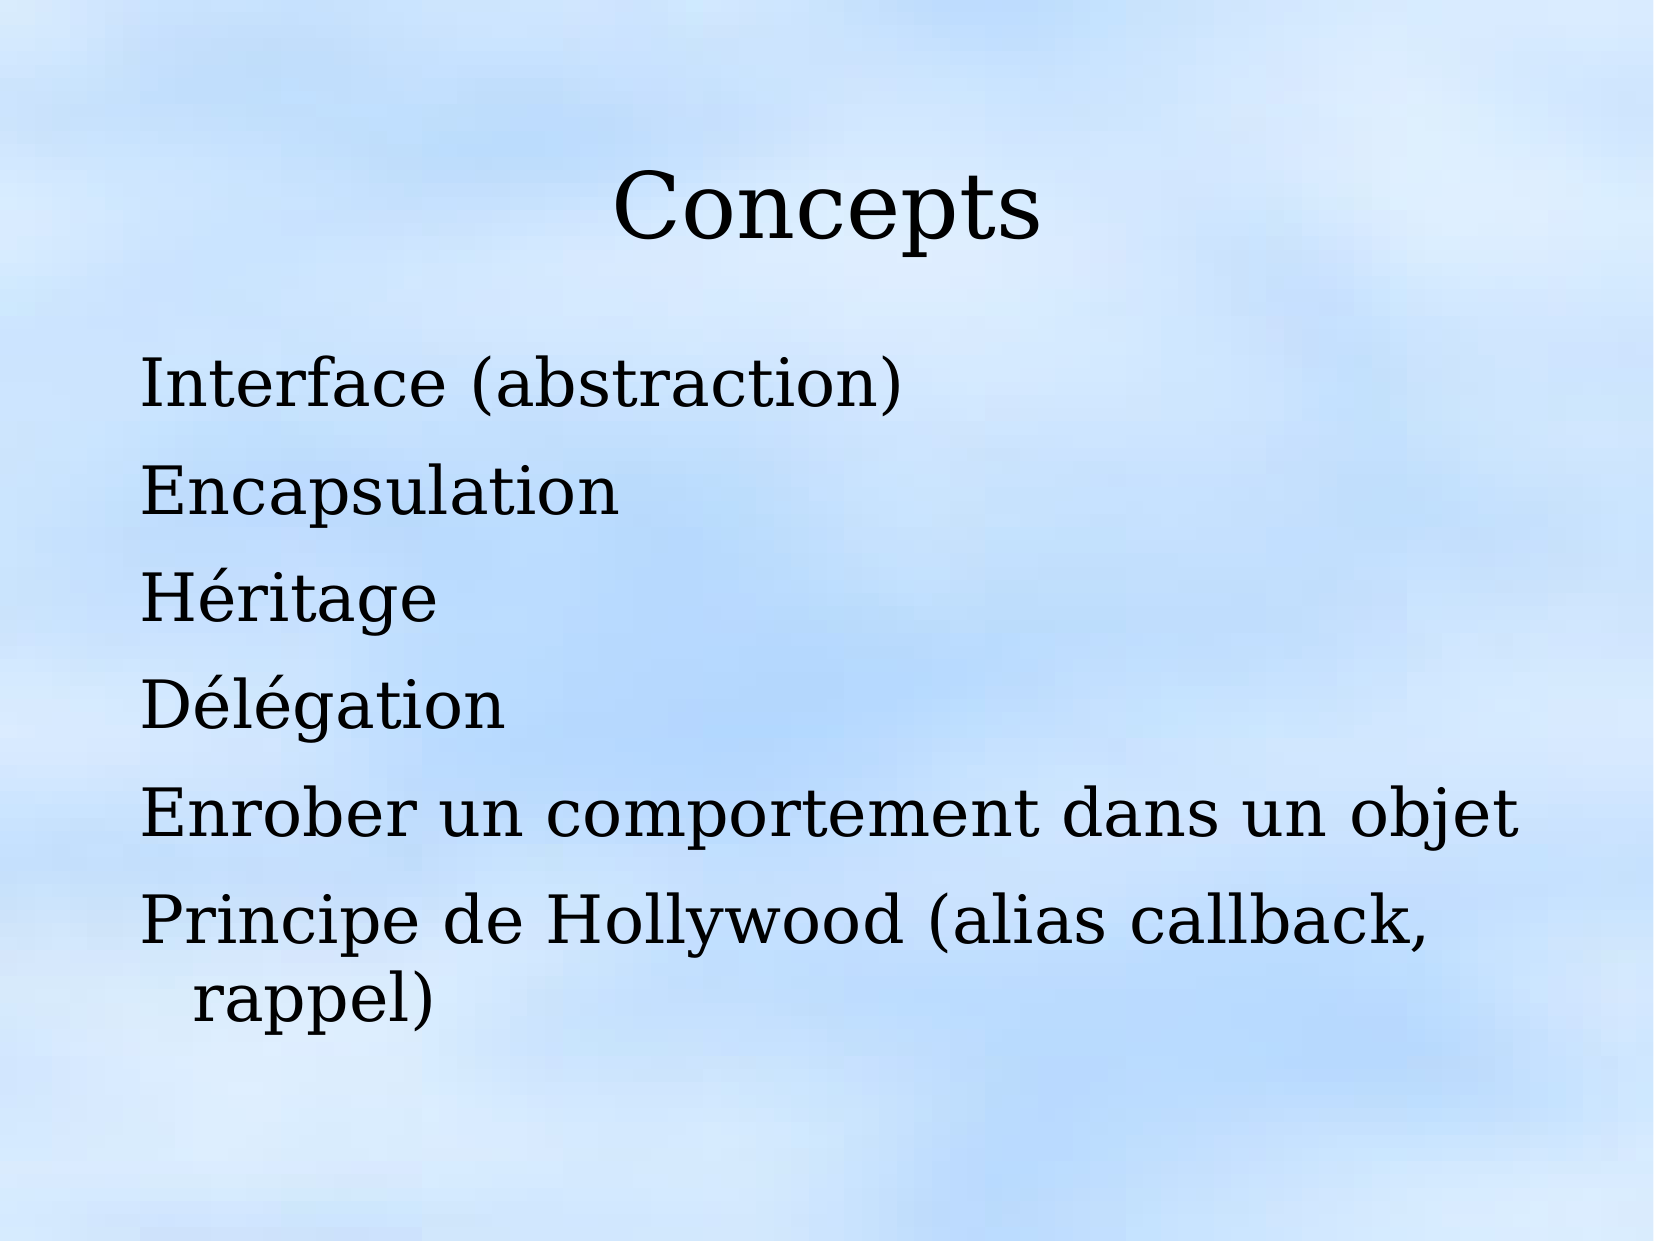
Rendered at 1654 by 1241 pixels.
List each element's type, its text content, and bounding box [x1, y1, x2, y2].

list Interface (abstraction) Encapsulation Héritage Délégation Enrober un comportement dans un objet Principe de Hollywood (alias callback, rappel) [121, 344, 1534, 1127]
title Concepts [121, 102, 1534, 311]
picture [0, 0, 1654, 1241]
